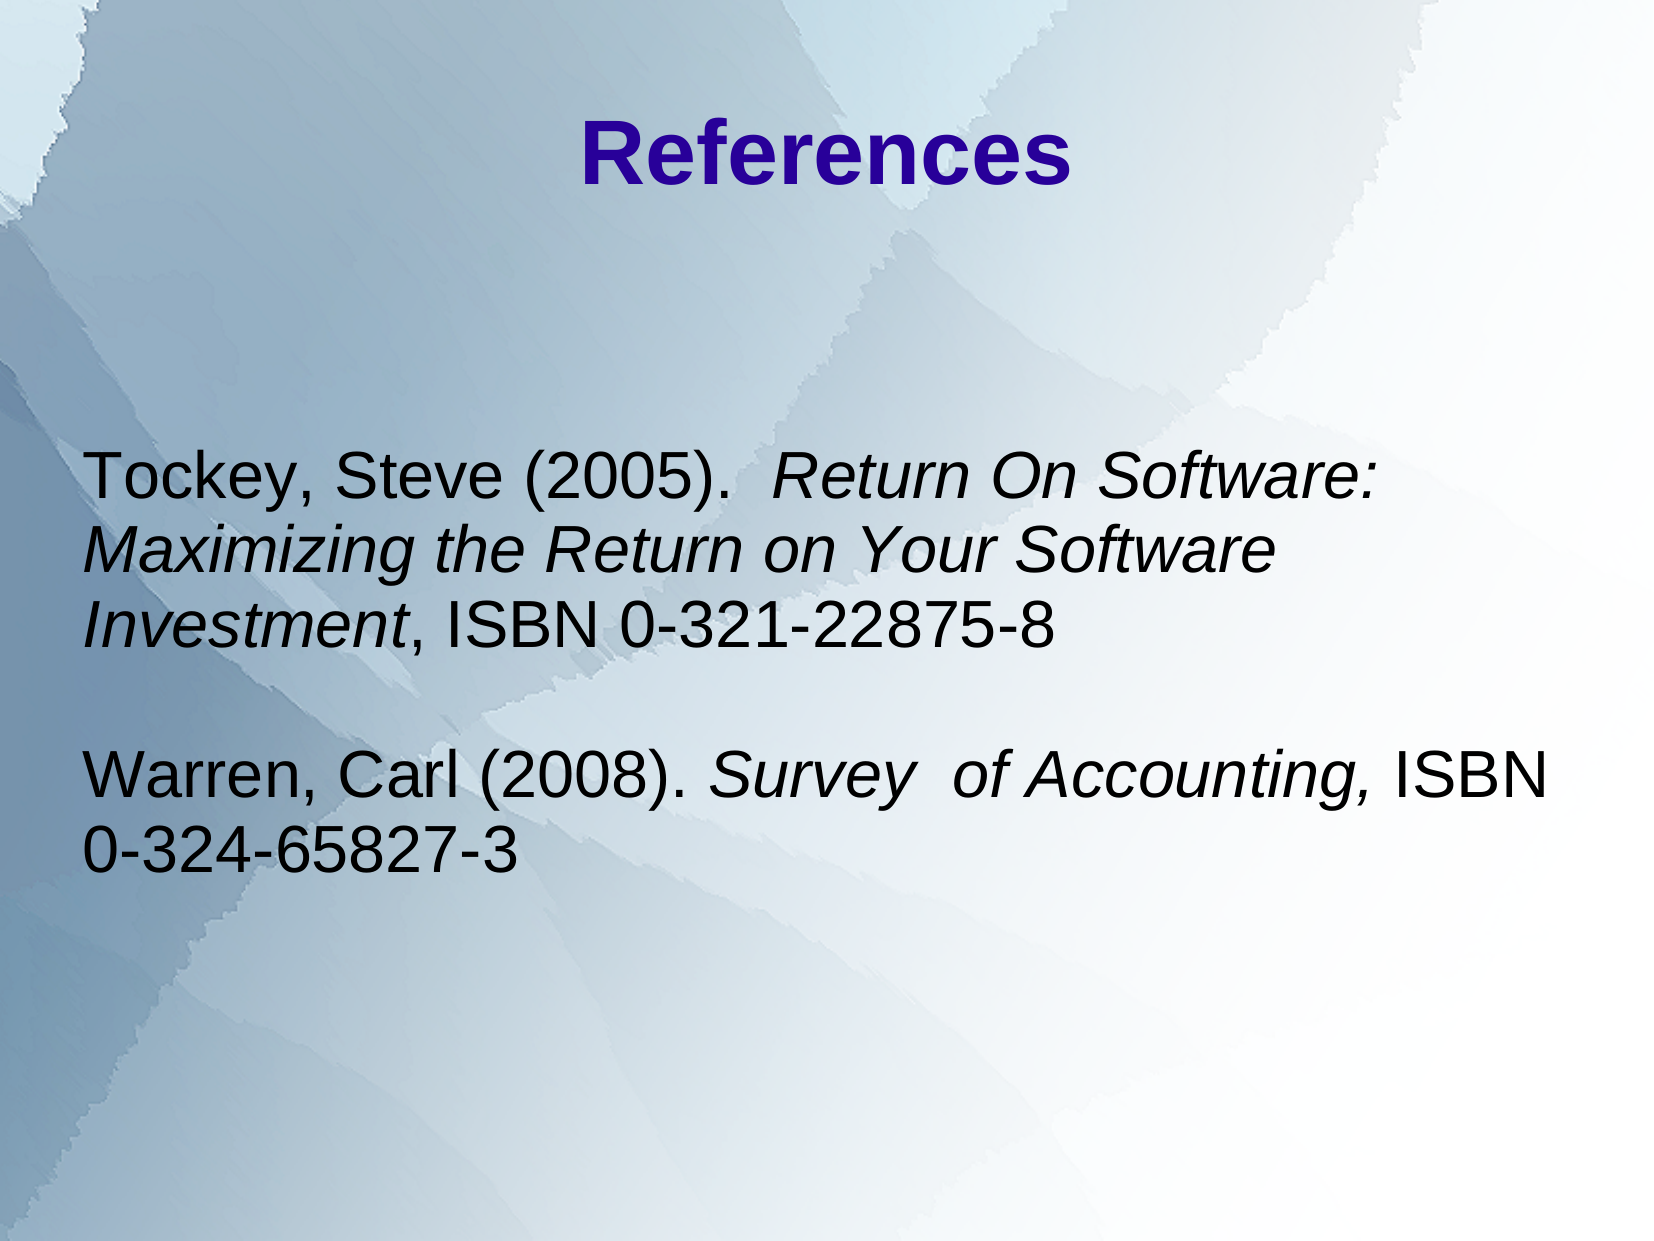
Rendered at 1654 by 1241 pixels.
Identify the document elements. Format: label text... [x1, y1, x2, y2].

picture [0, 0, 1654, 1241]
title References [82, 56, 1571, 250]
subtitle Tockey, Steve (2005). Return On Software: Maximizing the Return on Your Software Investment, ISBN 0-321-22875-8 Warren, Carl (2008). Survey of Accounting, ISBN 0-324-65827-3 [82, 297, 1571, 1102]
